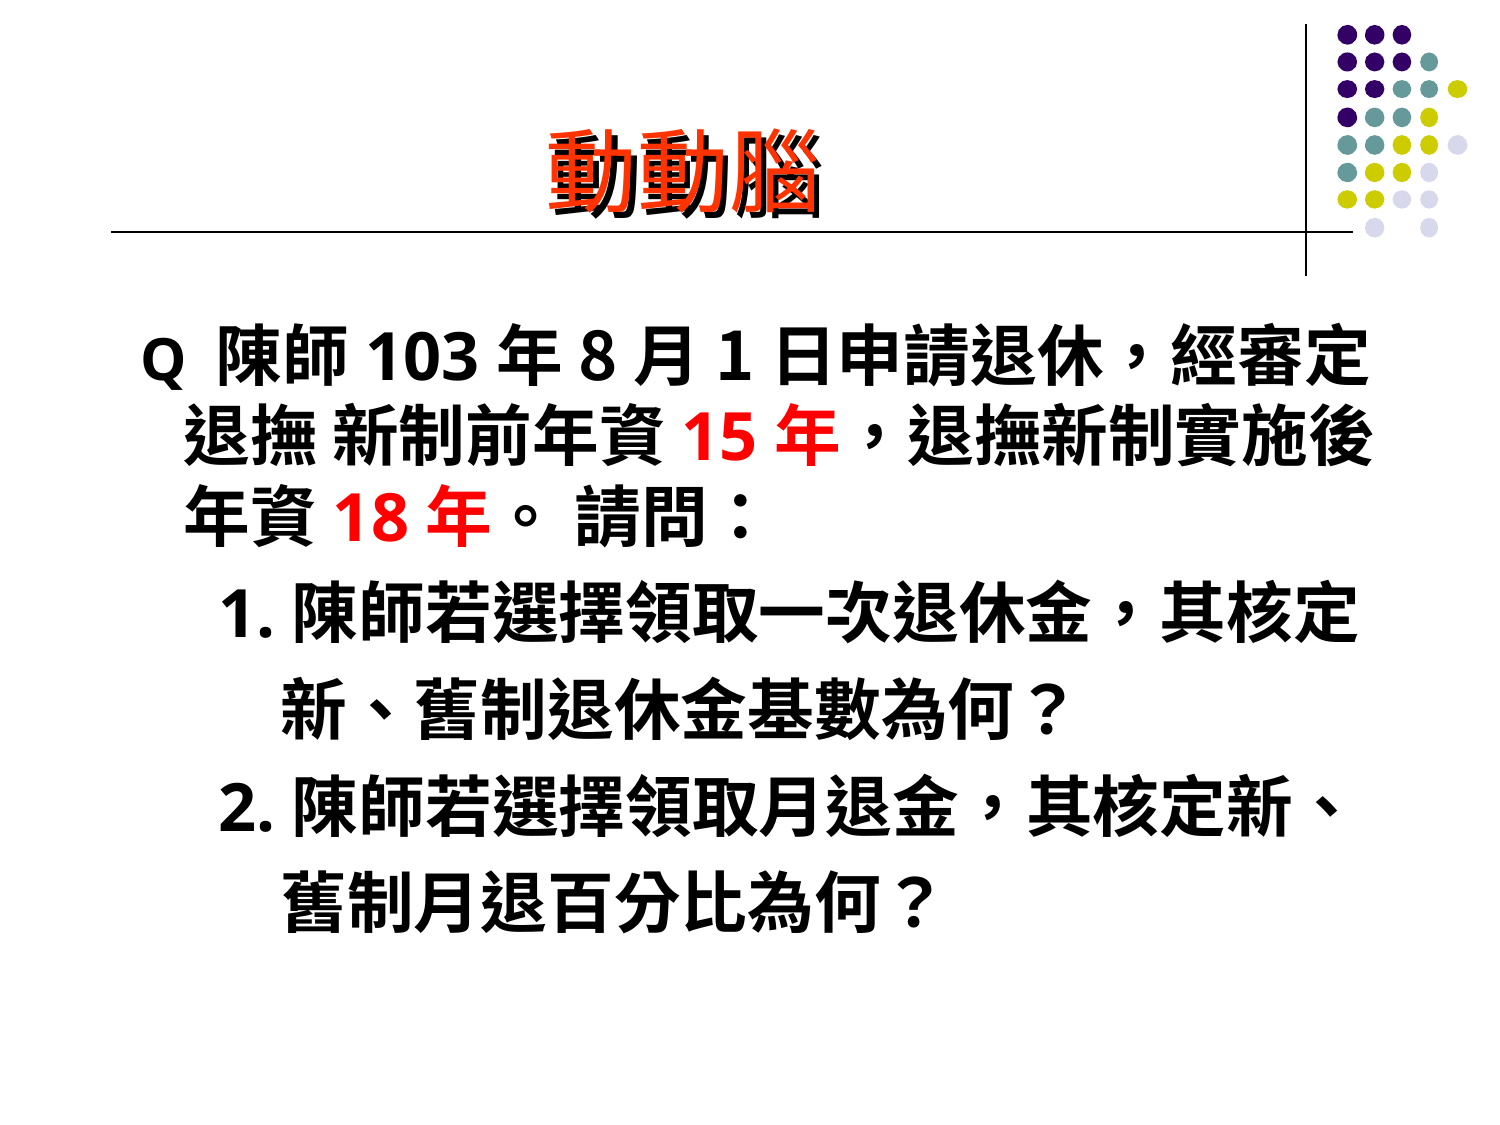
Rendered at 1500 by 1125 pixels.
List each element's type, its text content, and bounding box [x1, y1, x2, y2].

list Q 陳師103年8月1日申請退休，經審定退撫 新制前年資15年，退撫新制實施後年資18年。 請問： 1.陳師若選擇領取一次退休金，其核定 新、舊制退休金基數為何？ 2.陳師若選擇領取月退金，其核定新、 舊制月退百分比為何？ [112, 220, 1412, 953]
title 動動腦 [64, 0, 1303, 232]
